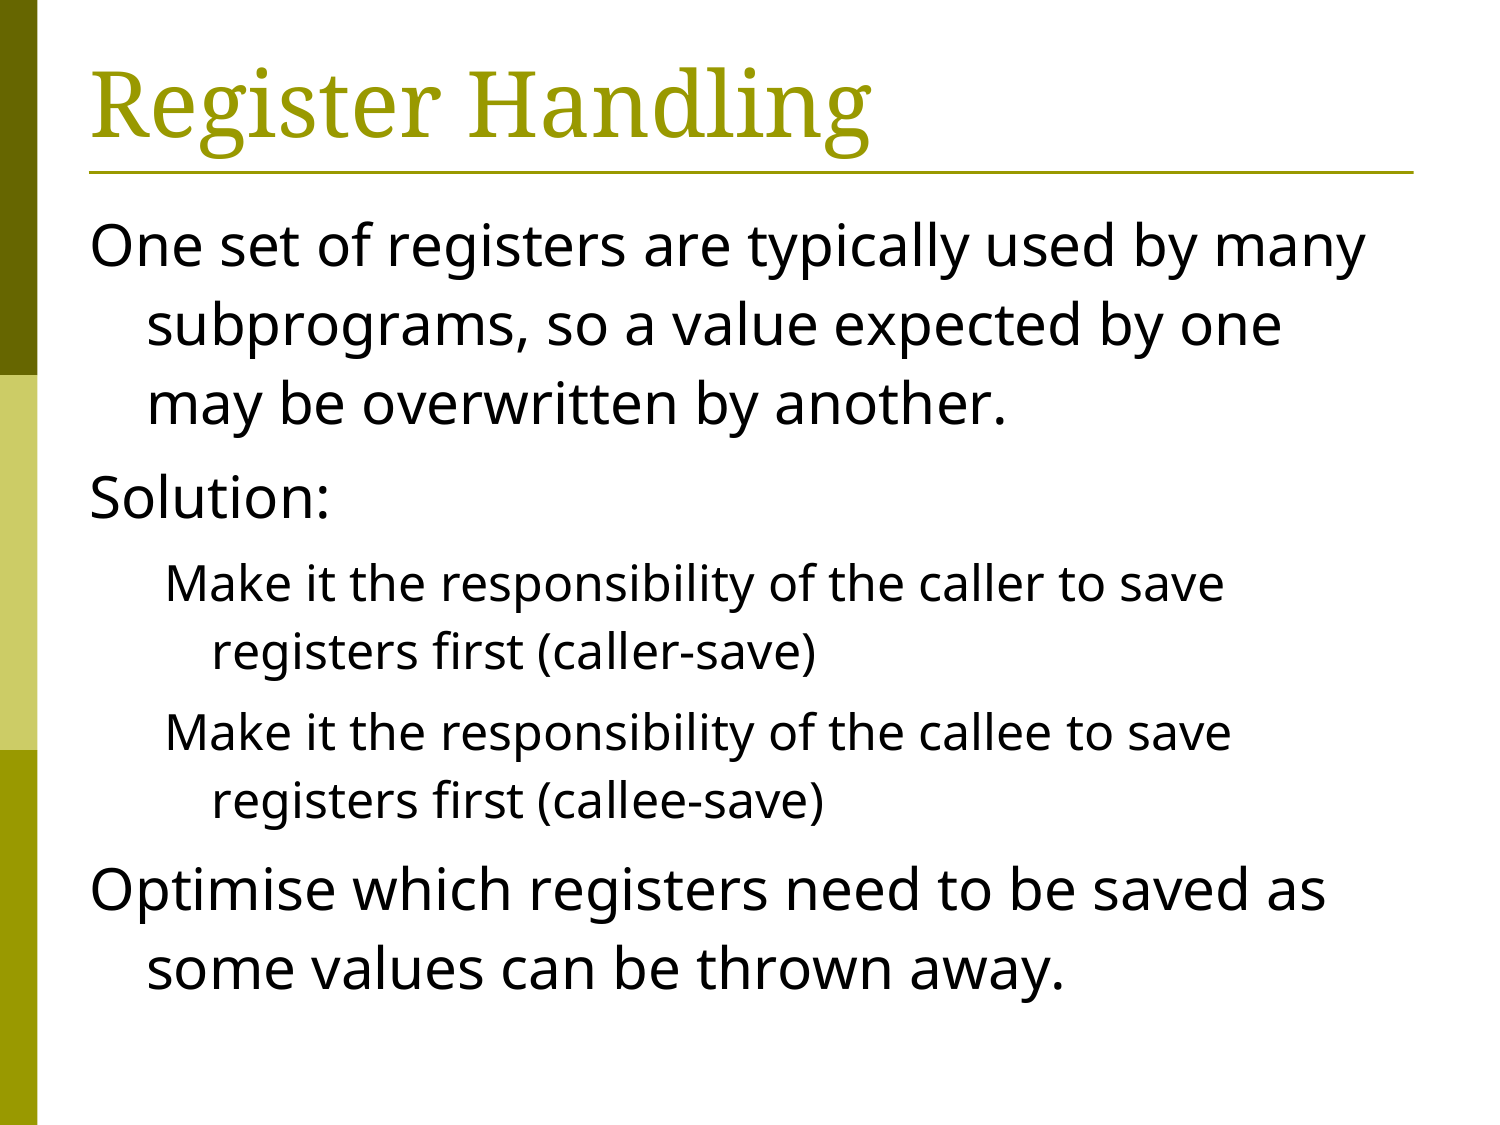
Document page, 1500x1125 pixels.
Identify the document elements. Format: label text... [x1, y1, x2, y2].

list One set of registers are typically used by many subprograms, so a value expected by one may be overwritten by another. Solution: Make it the responsibility of the caller to save registers first (caller-save) Make it the responsibility of the callee to save registers first (callee-save) Optimise which registers need to be saved as some values can be thrown away. [75, 196, 1426, 1006]
title Register Handling [75, 45, 1426, 173]
